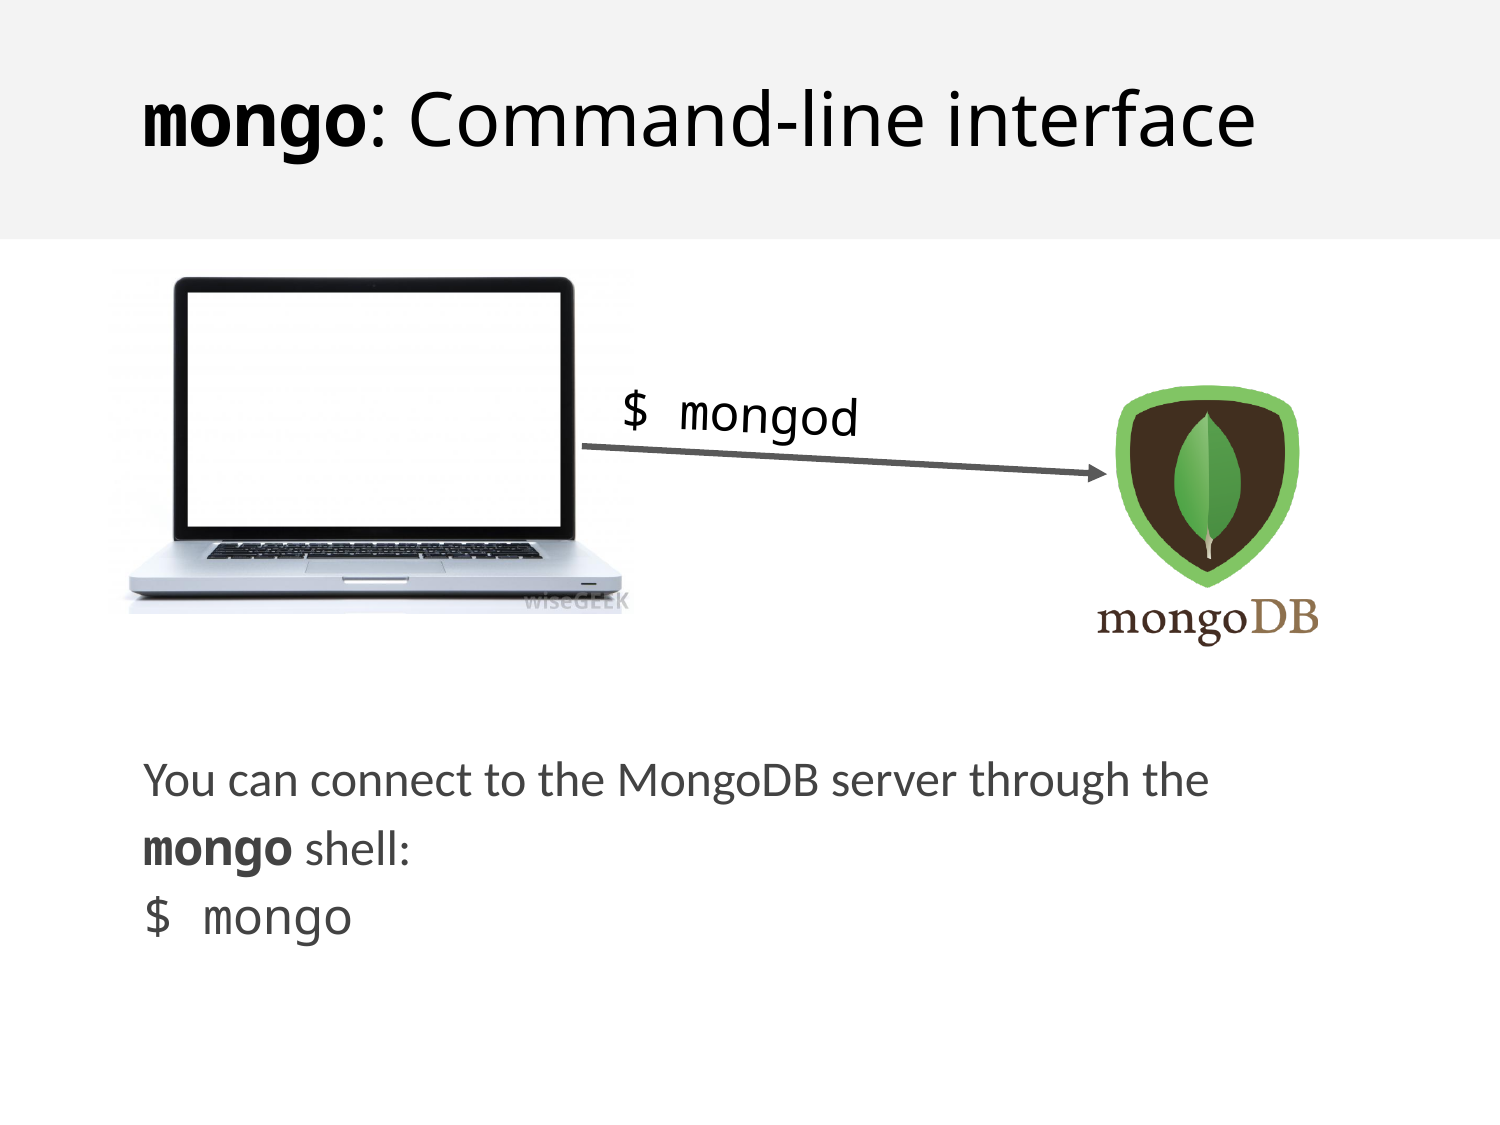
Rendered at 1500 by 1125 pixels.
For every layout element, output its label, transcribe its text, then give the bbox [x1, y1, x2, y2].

picture [108, 269, 634, 614]
text_box $ mongod [603, 362, 1042, 478]
title mongo: Command-line interface [128, 56, 1372, 183]
list You can connect to the MongoDB server through the mongo shell: $ mongo [128, 722, 1372, 1026]
picture [1063, 347, 1352, 686]
